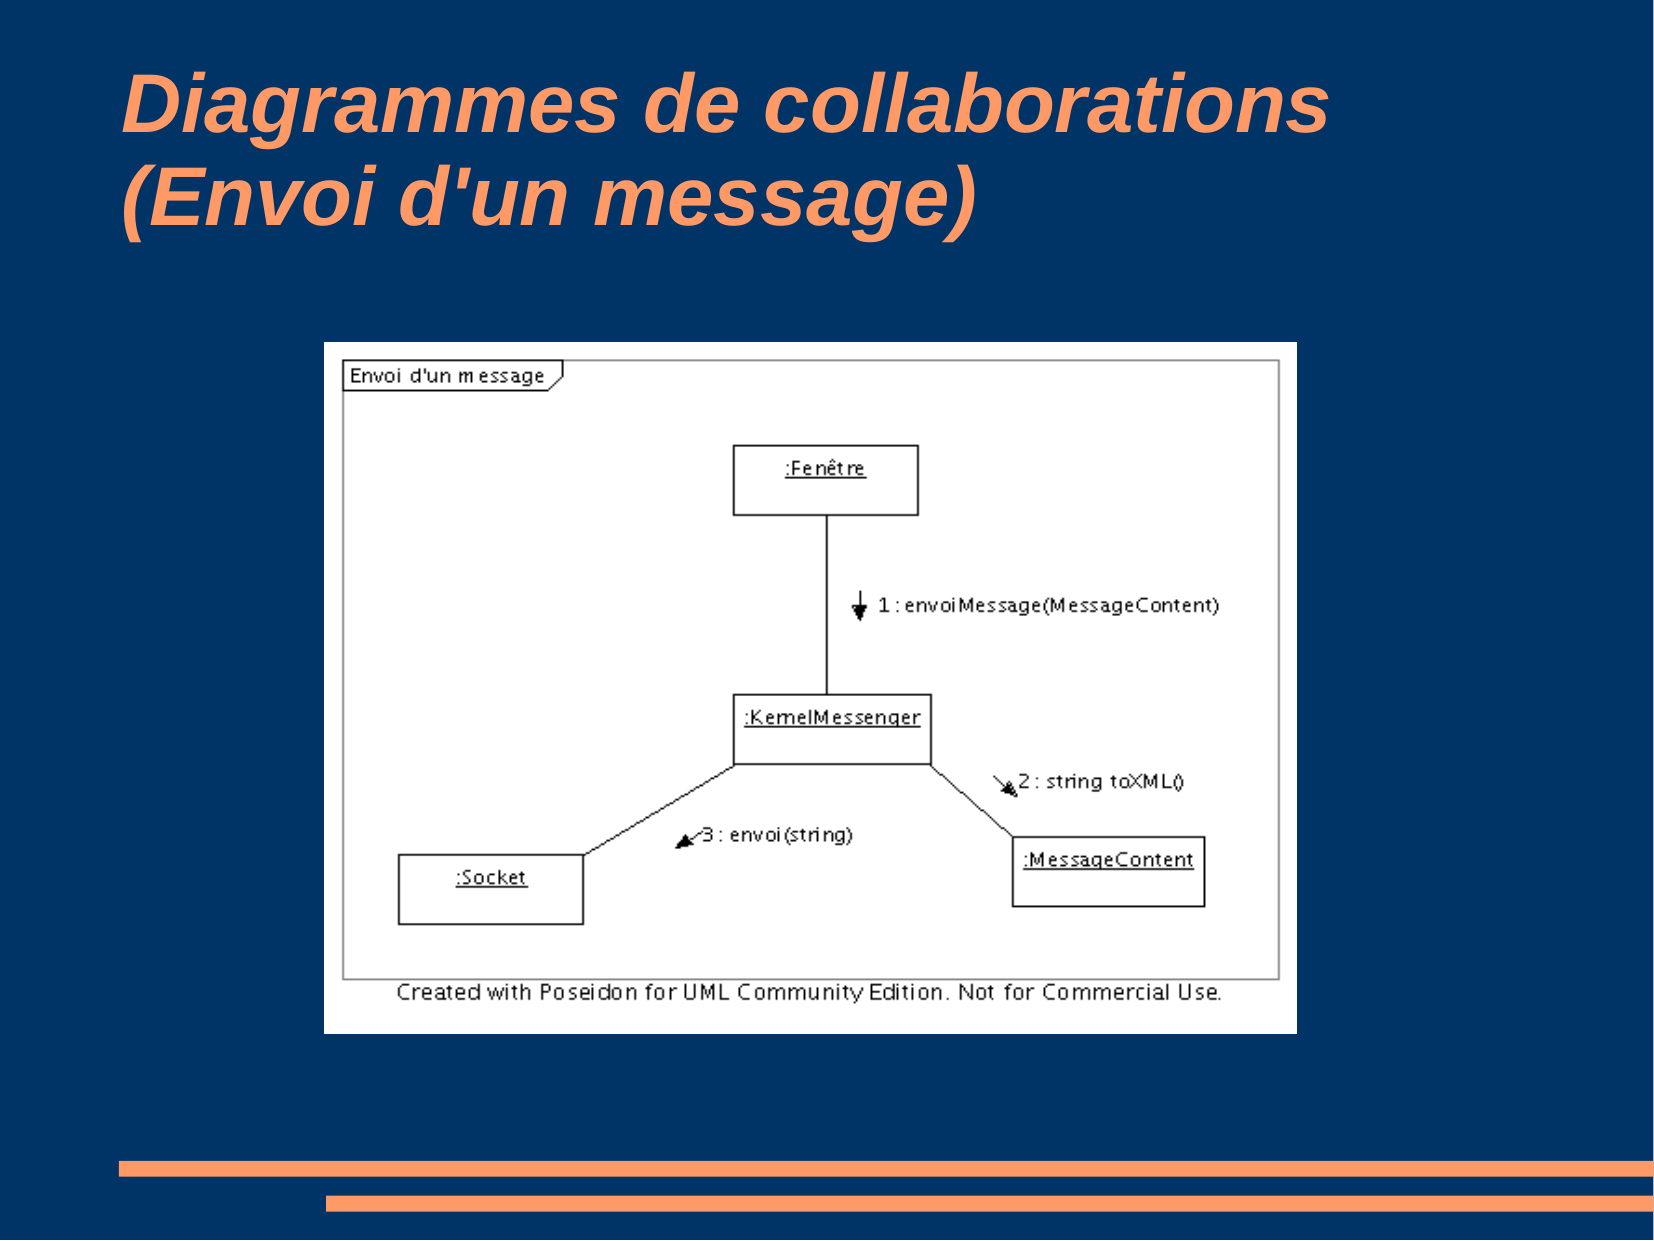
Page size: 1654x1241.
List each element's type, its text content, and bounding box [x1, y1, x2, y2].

picture [324, 342, 1297, 1034]
chart [121, 322, 1561, 1132]
title Diagrammes de collaborations (Envoi d'un message) [121, 42, 1534, 258]
